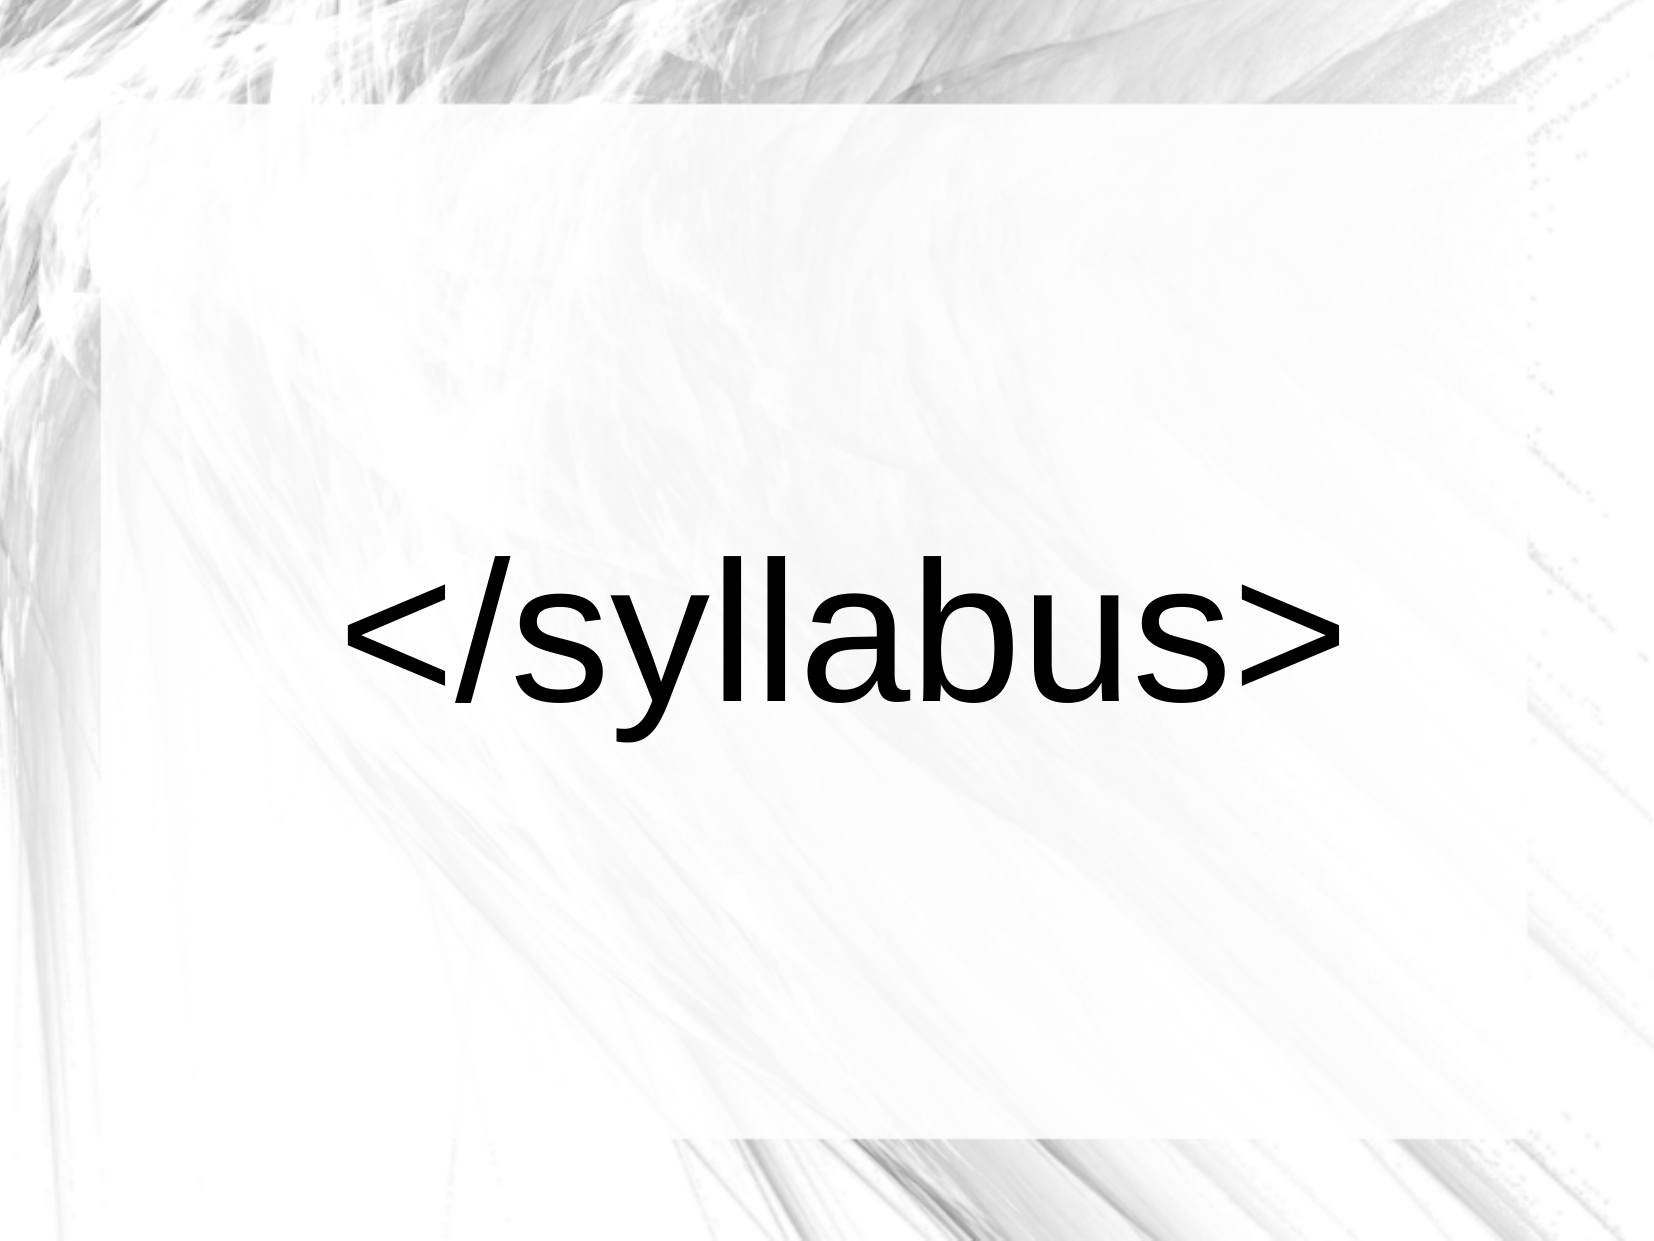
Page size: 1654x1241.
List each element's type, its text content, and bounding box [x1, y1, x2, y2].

subtitle </syllabus> [118, 319, 1571, 945]
picture [0, 0, 1654, 1241]
